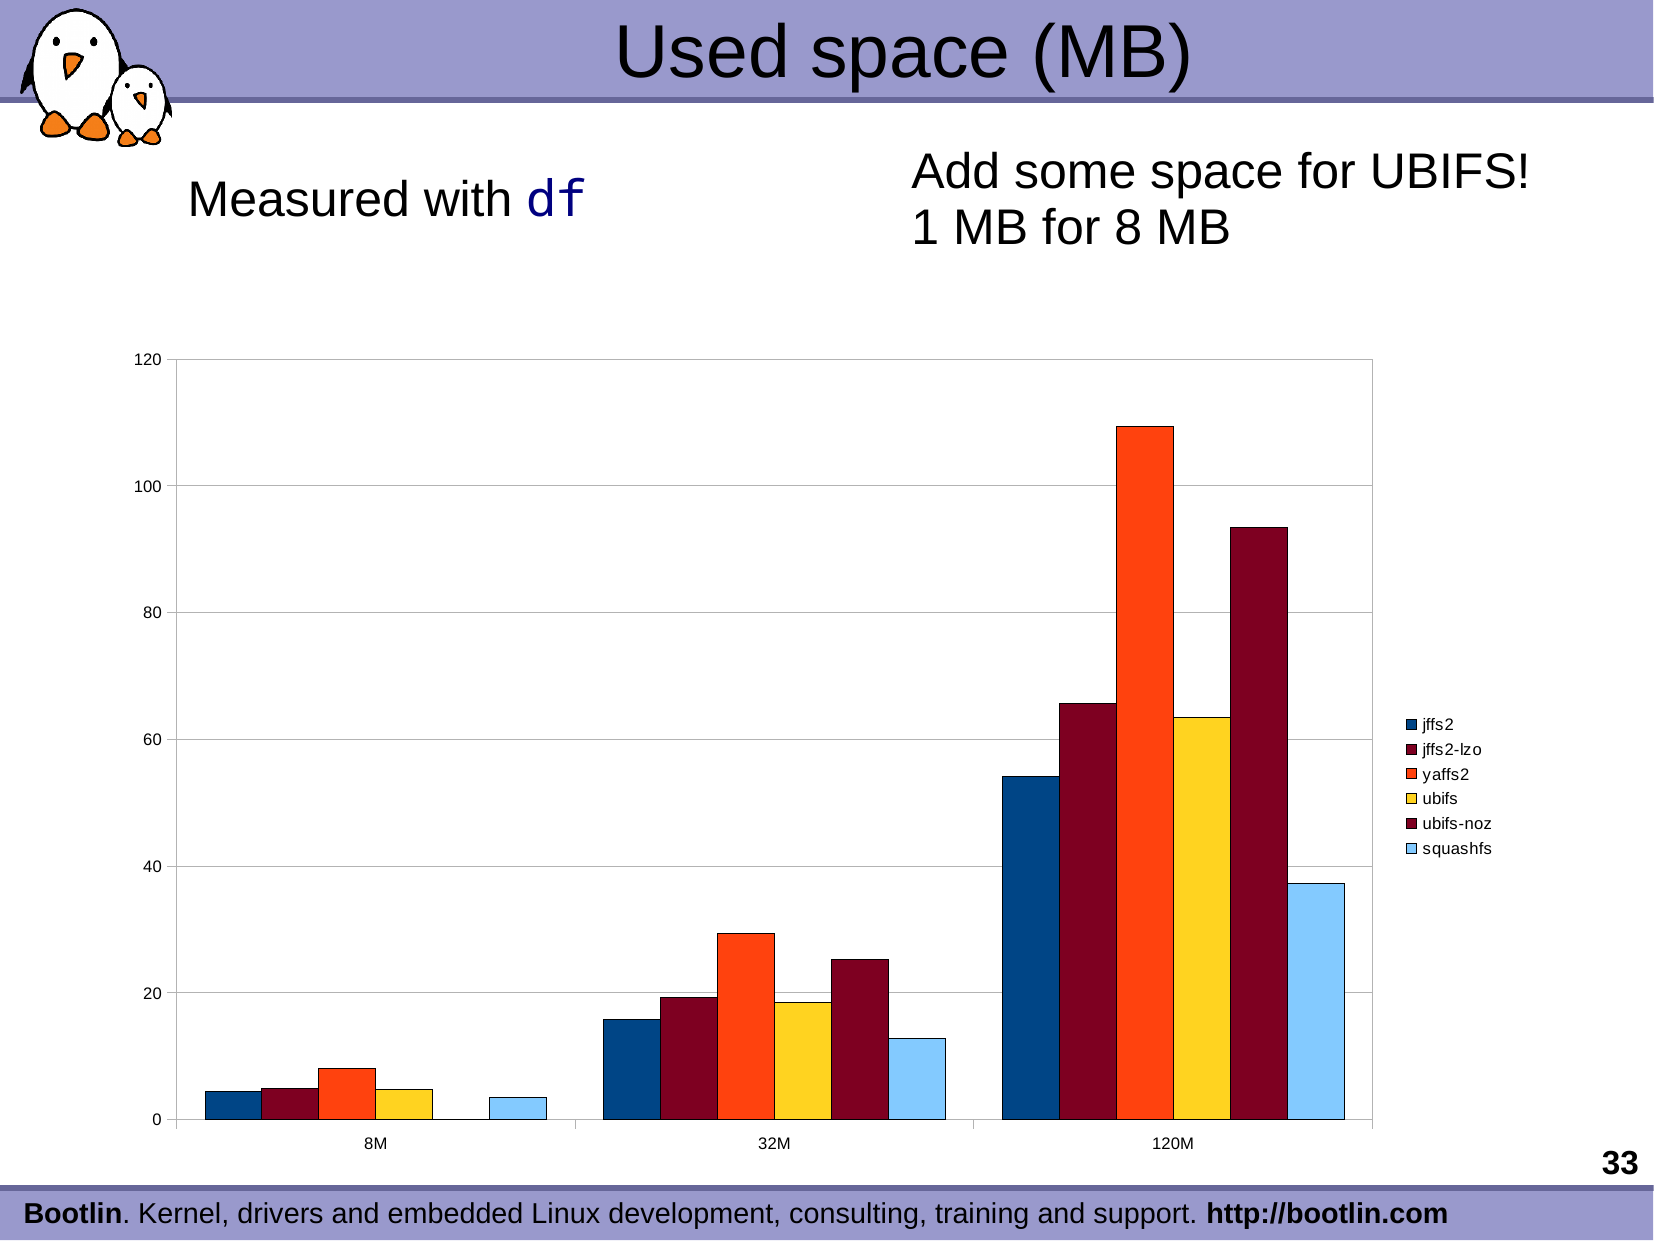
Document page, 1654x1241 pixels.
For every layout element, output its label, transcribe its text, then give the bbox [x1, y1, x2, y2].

chart [105, 334, 1518, 1184]
text_box Add some space for UBIFS! 1 MB for 8 MB [911, 143, 1532, 268]
picture [20, 8, 172, 147]
text_box Measured with df [187, 163, 601, 226]
title Used space (MB) [178, 5, 1631, 97]
